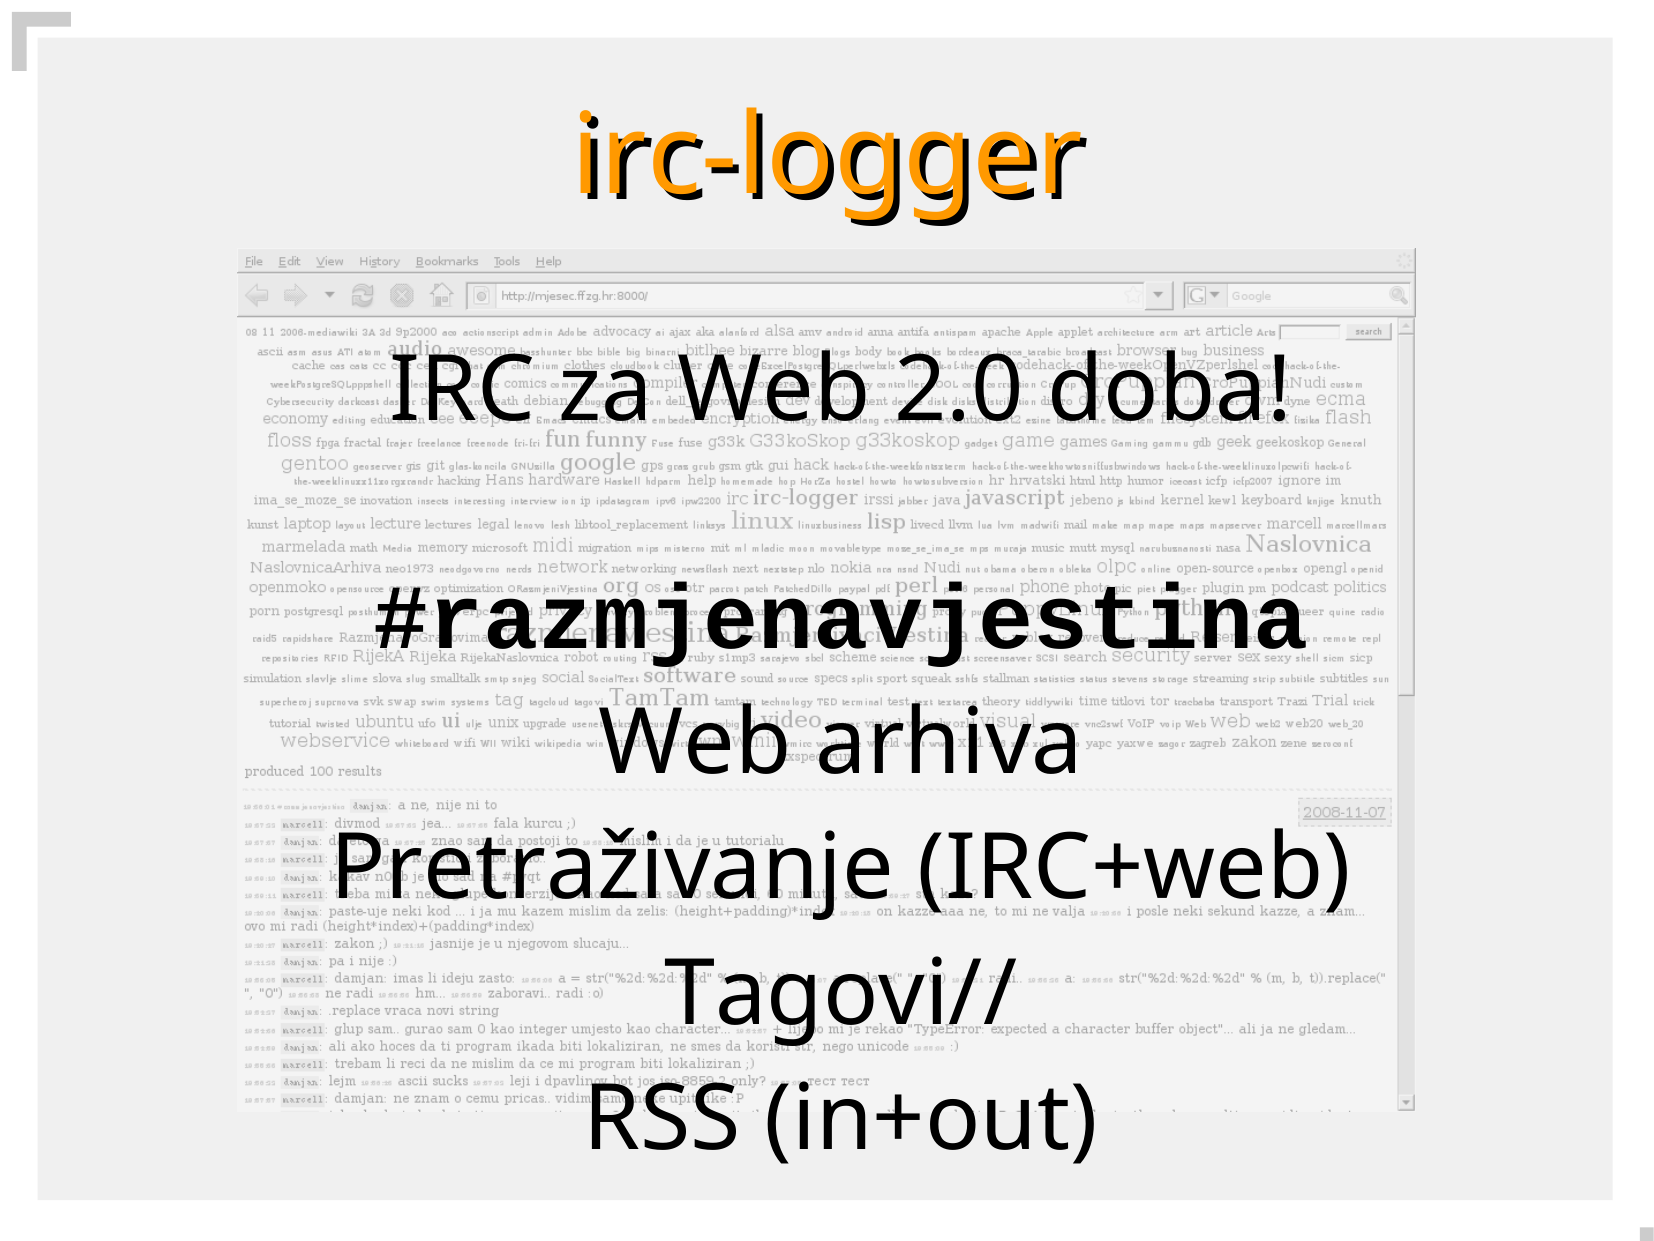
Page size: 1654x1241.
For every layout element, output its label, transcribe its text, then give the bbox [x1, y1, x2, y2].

picture [237, 248, 1416, 322]
title irc-logger [121, 46, 1534, 254]
list IRC za Web 2.0 doba! #razmjenavjestina Web arhiva Pretraživanje (IRC+web) Tagovi// RSS (in+out) [121, 322, 1561, 1132]
